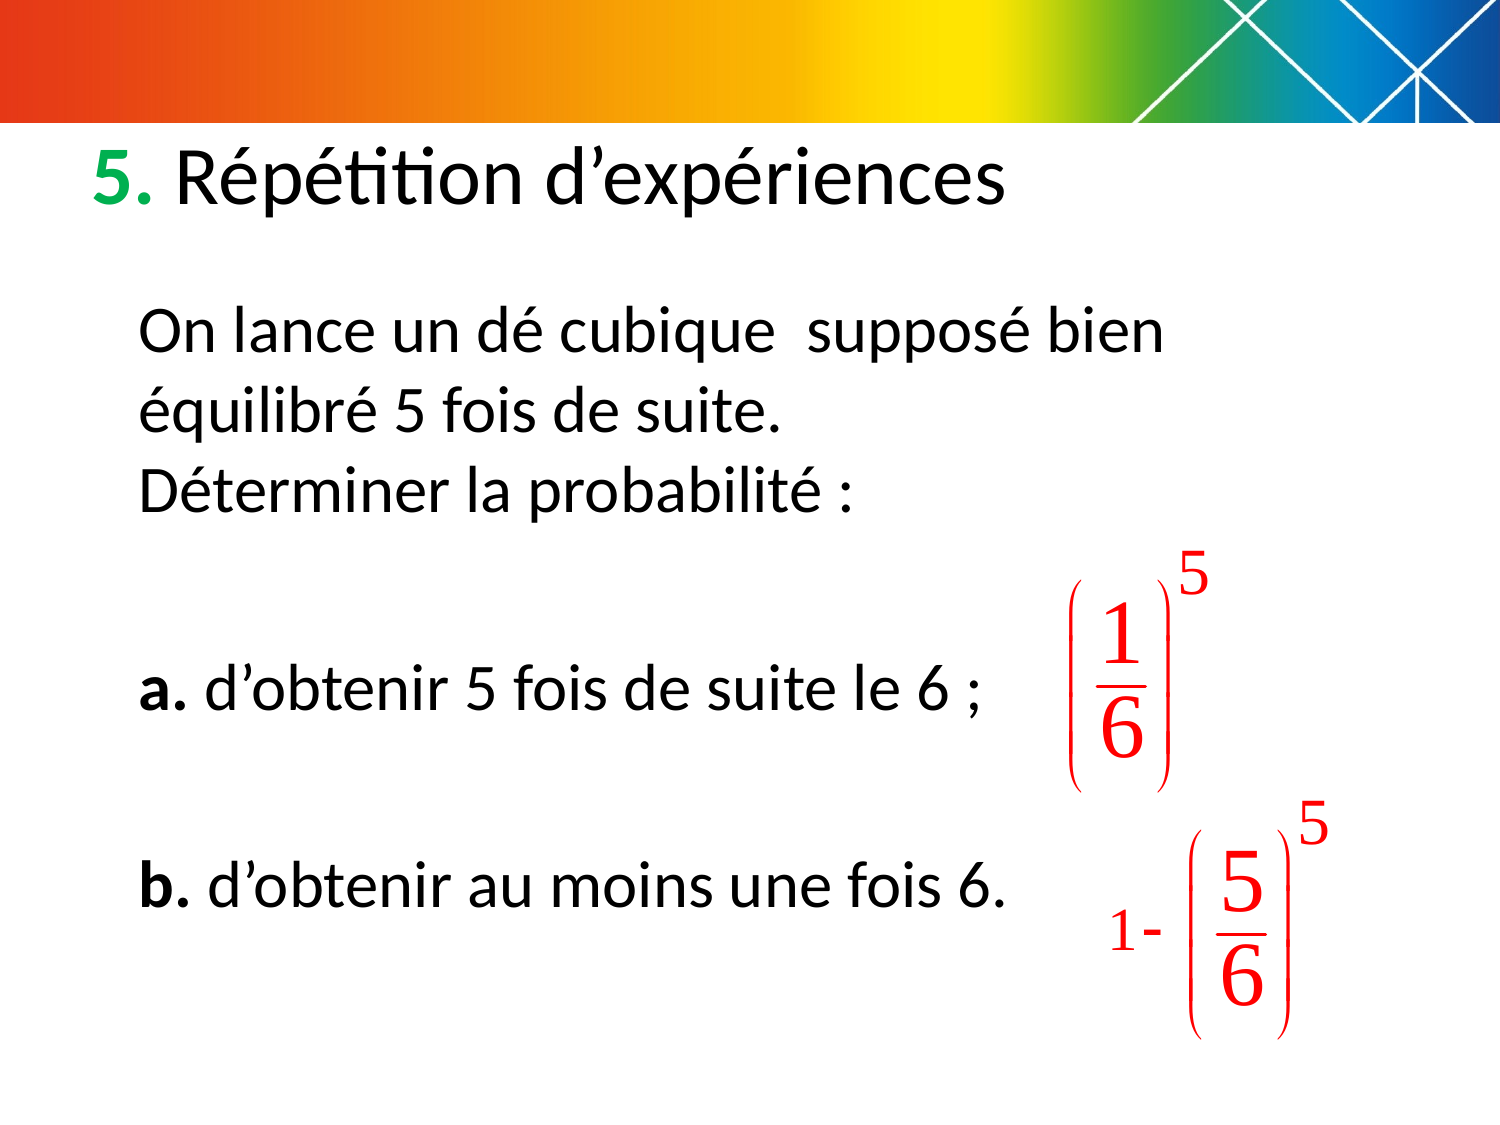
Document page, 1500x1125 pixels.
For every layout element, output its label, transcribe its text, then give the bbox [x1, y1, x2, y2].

chart [1057, 538, 1340, 1053]
picture [0, 0, 1347, 123]
text_box On lance un dé cubique supposé bien équilibré 5 fois de suite. Déterminer la probabilité : a. d’obtenir 5 fois de suite le 6 ; b. d’obtenir au moins une fois 6. [123, 278, 1412, 1089]
title 5. Répétition d’expériences [76, 113, 1500, 300]
picture [1340, 0, 1500, 113]
